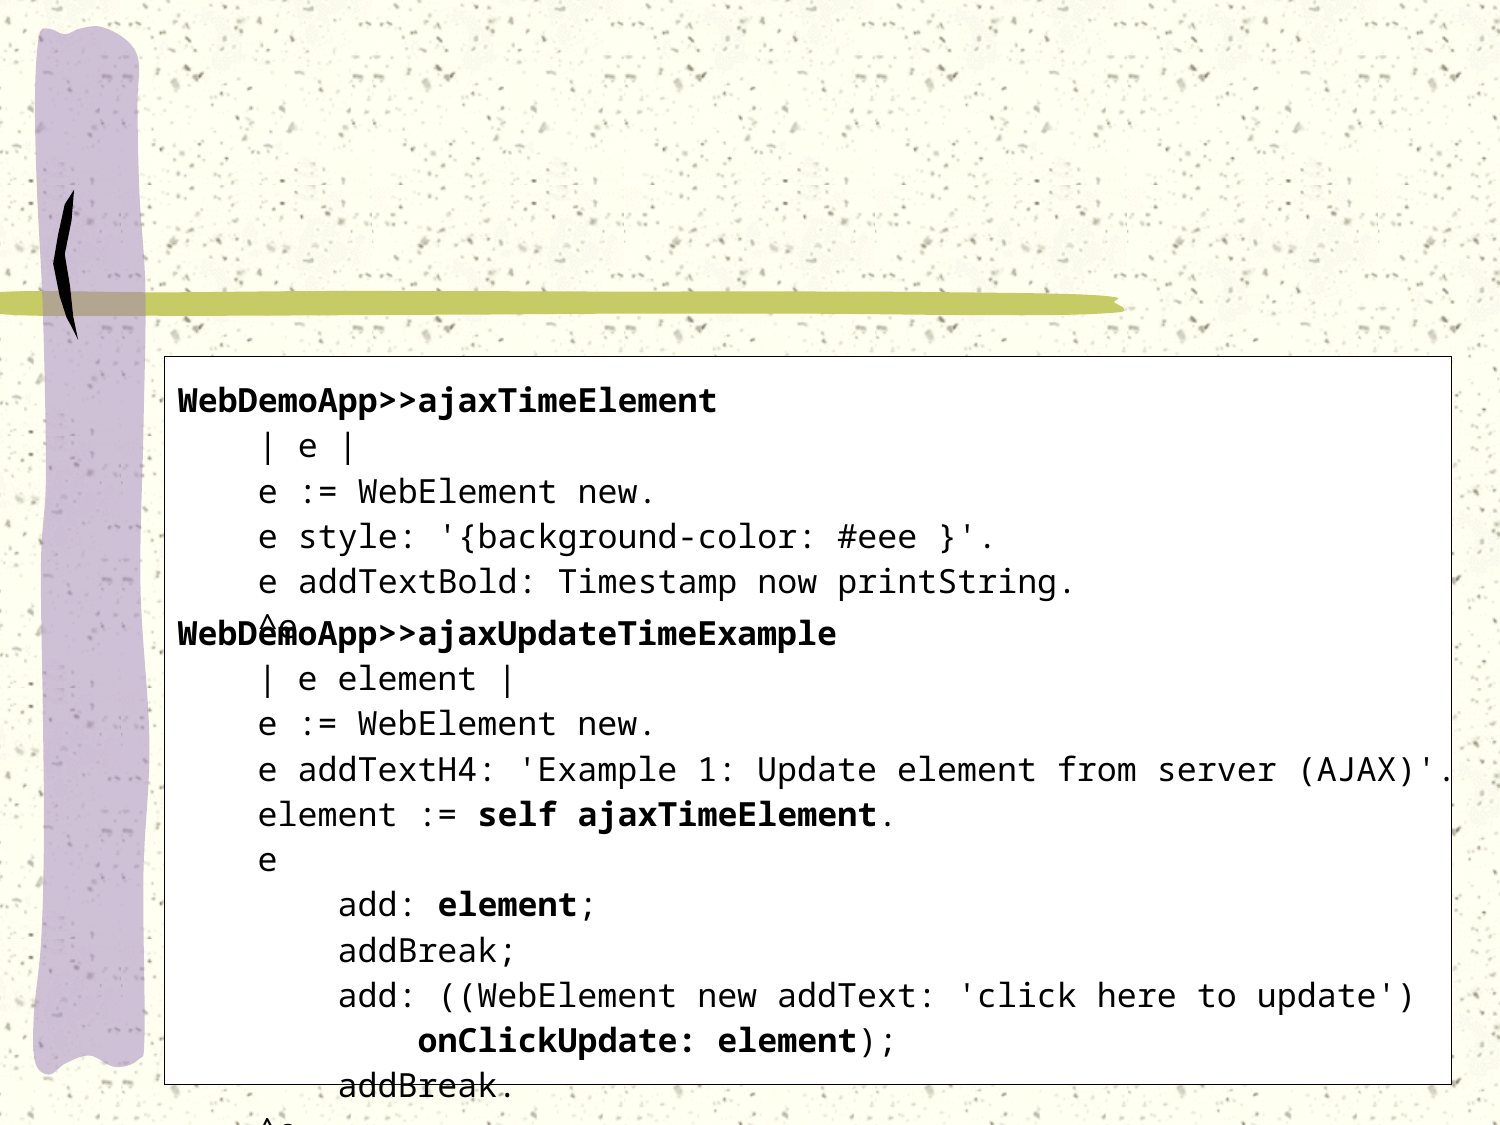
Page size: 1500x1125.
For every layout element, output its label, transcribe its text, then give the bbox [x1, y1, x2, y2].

text_box [410, 1079, 424, 1085]
text_box [451, 1079, 471, 1085]
text_box [351, 1079, 363, 1085]
text_box [471, 1079, 480, 1085]
text_box [374, 1079, 383, 1085]
text_box [164, 356, 1452, 1085]
text_box [428, 1079, 444, 1085]
text_box [491, 1079, 1452, 1085]
text_box WebDemoApp>>ajaxTimeElement | e | e := WebElement new. e style: '{background-color: #eee }'. e addTextBold: Timestamp now printString. ^e [177, 377, 1099, 611]
picture [0, 0, 1500, 1125]
text_box WebDemoApp>>ajaxUpdateTimeExample | e element | e := WebElement new. e addTextH4: 'Example 1: Update element from server (AJAX)'. element := self ajaxTimeElement. e add: element; addBreak; add: ((WebElement new addText: 'click here to update') onClickUpdate: element); addBreak. ^e [177, 609, 1478, 1079]
text_box [483, 1079, 492, 1085]
